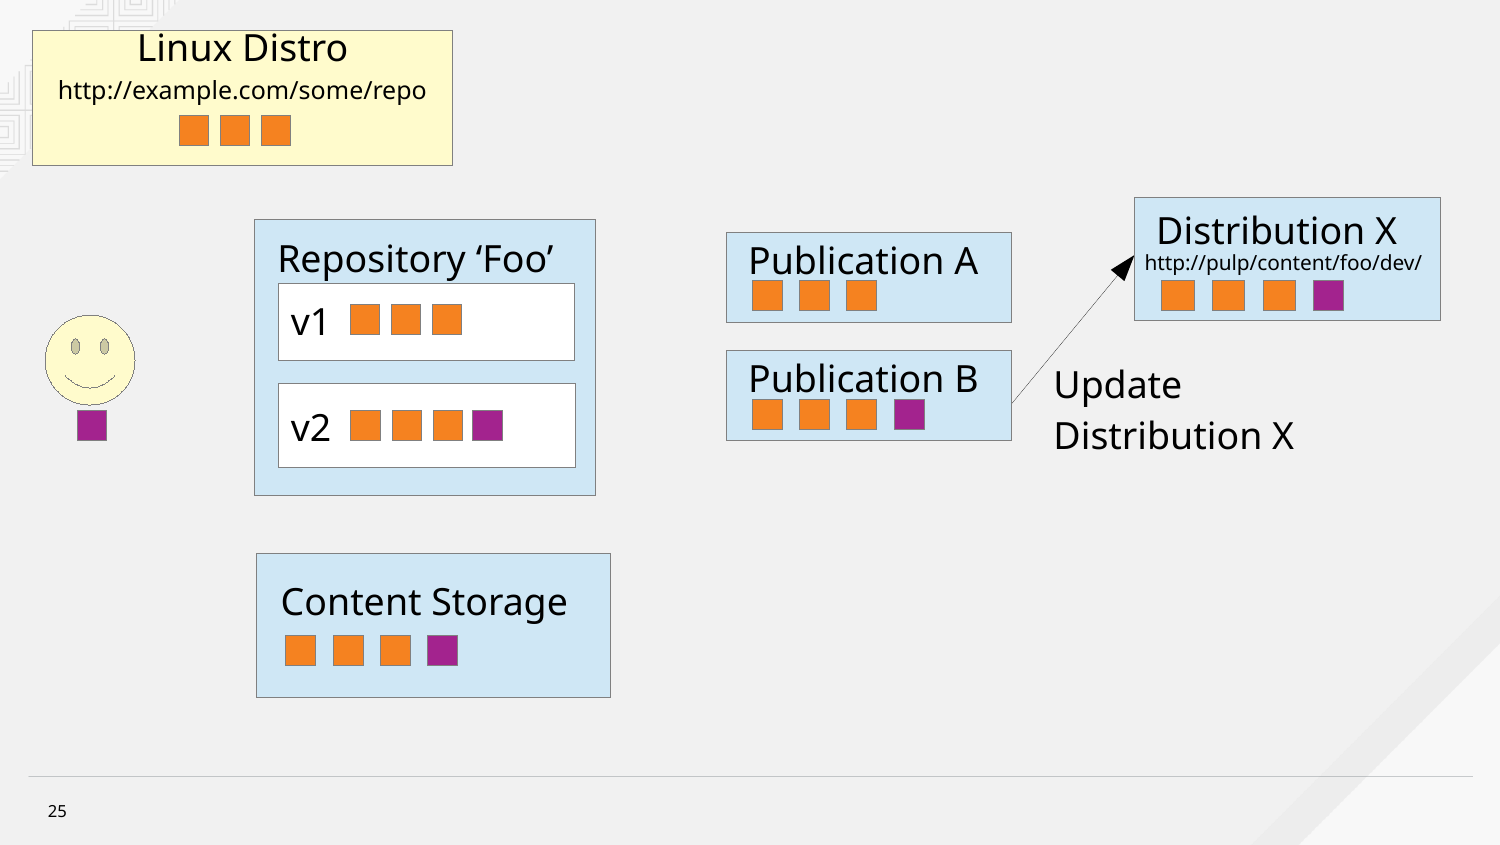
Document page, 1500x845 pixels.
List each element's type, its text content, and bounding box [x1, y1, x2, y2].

text_box v2 [276, 394, 352, 453]
text_box [1134, 197, 1141, 240]
text_box [1134, 280, 1441, 321]
text_box [179, 115, 209, 146]
text_box [261, 115, 291, 146]
text_box [726, 350, 1012, 441]
text_box v1 [276, 288, 352, 347]
text_box [256, 553, 611, 698]
text_box [254, 219, 596, 496]
picture [0, 0, 1500, 845]
text_box Content Storage [265, 568, 604, 627]
text_box Distribution X [1141, 197, 1450, 240]
text_box Publication B [733, 345, 1007, 404]
text_box Publication A [733, 226, 1007, 286]
text_box [220, 115, 250, 146]
text_box [77, 410, 107, 441]
text_box [45, 315, 136, 406]
text_box Update Distribution X [1038, 351, 1326, 454]
text_box [726, 232, 1012, 323]
text_box Linux Distro http://example.com/some/repo [32, 30, 453, 166]
text_box http://pulp/content/foo/dev/ [1129, 240, 1454, 285]
text_box Repository ‘Foo’ [262, 225, 601, 284]
